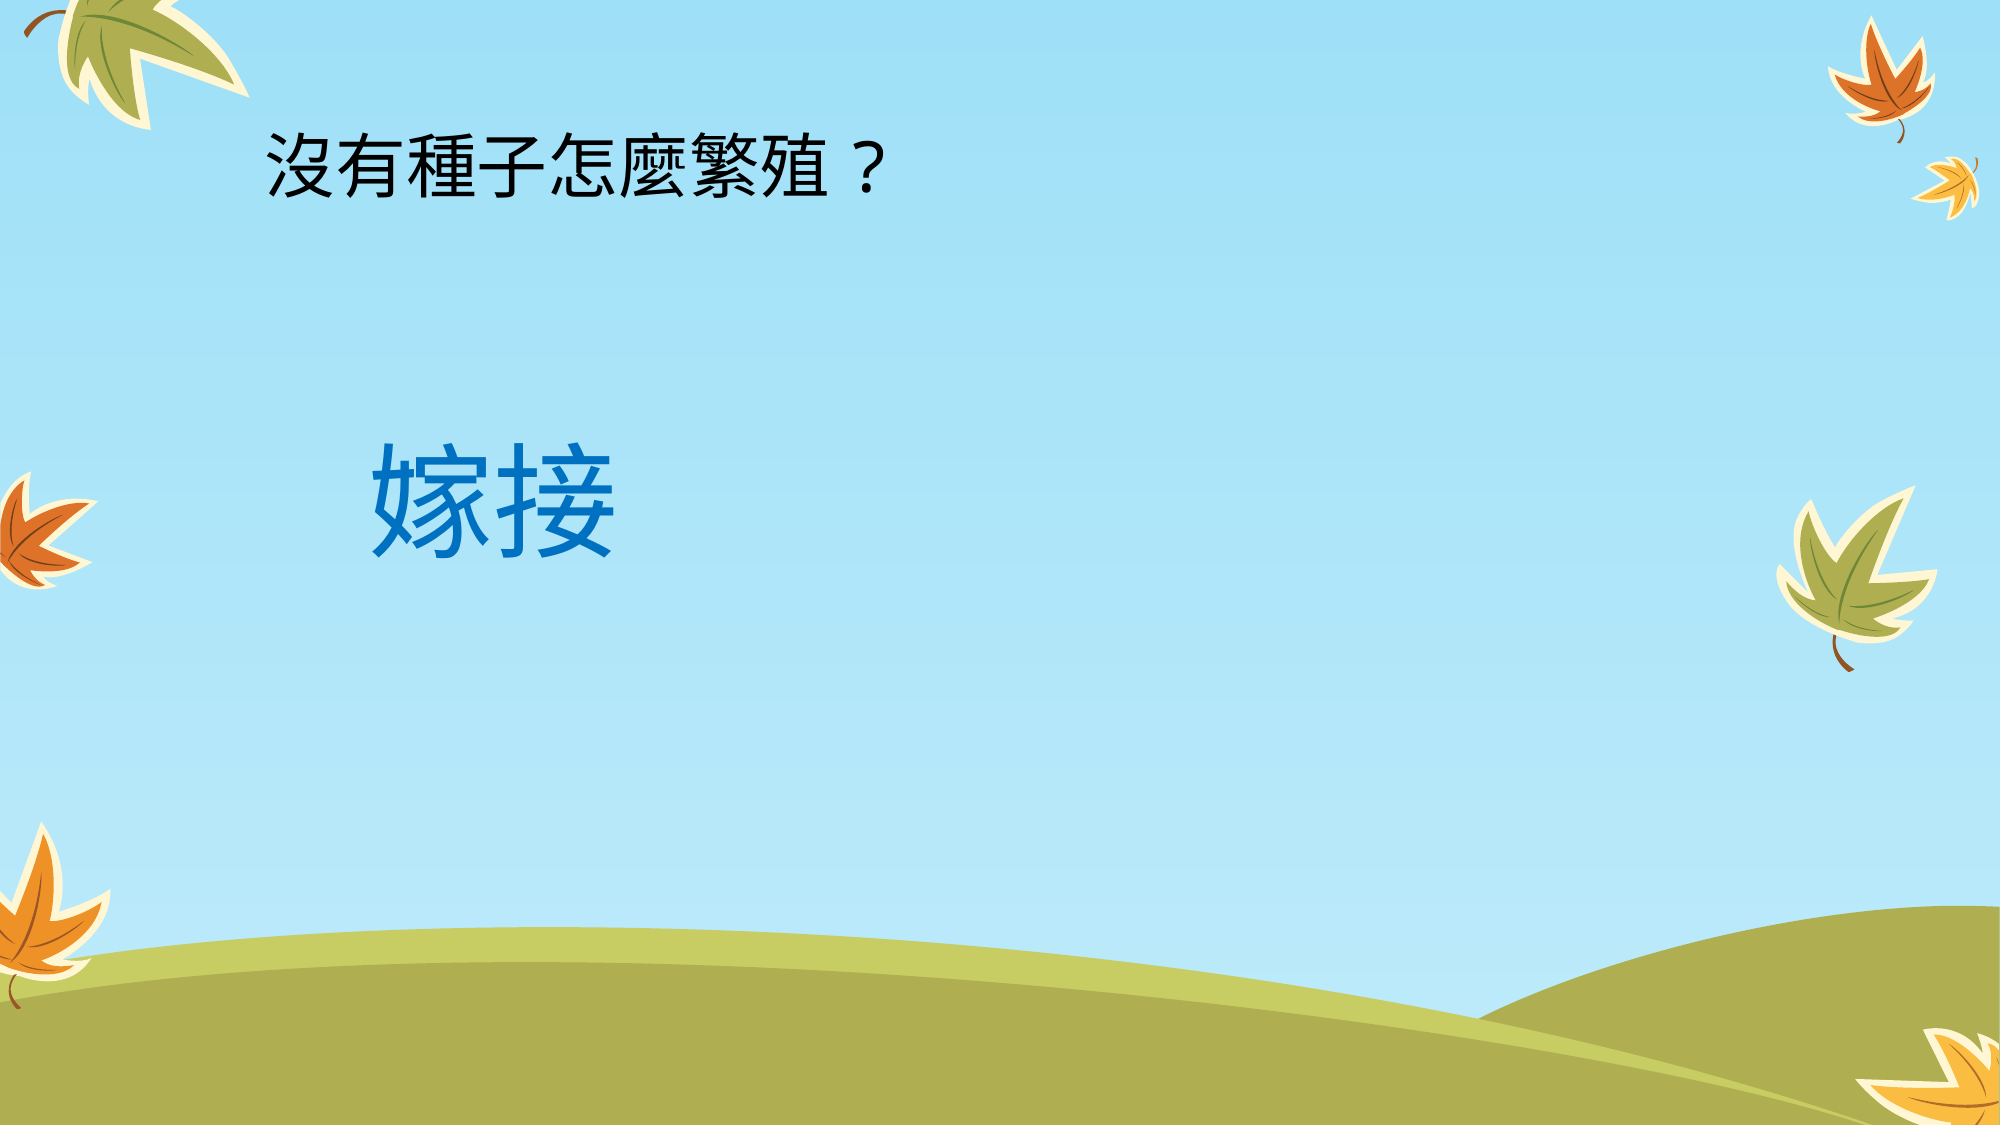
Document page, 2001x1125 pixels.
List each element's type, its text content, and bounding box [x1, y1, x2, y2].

text_box 嫁接 [353, 415, 636, 583]
title 沒有種子怎麼繁殖? [249, 12, 1749, 216]
